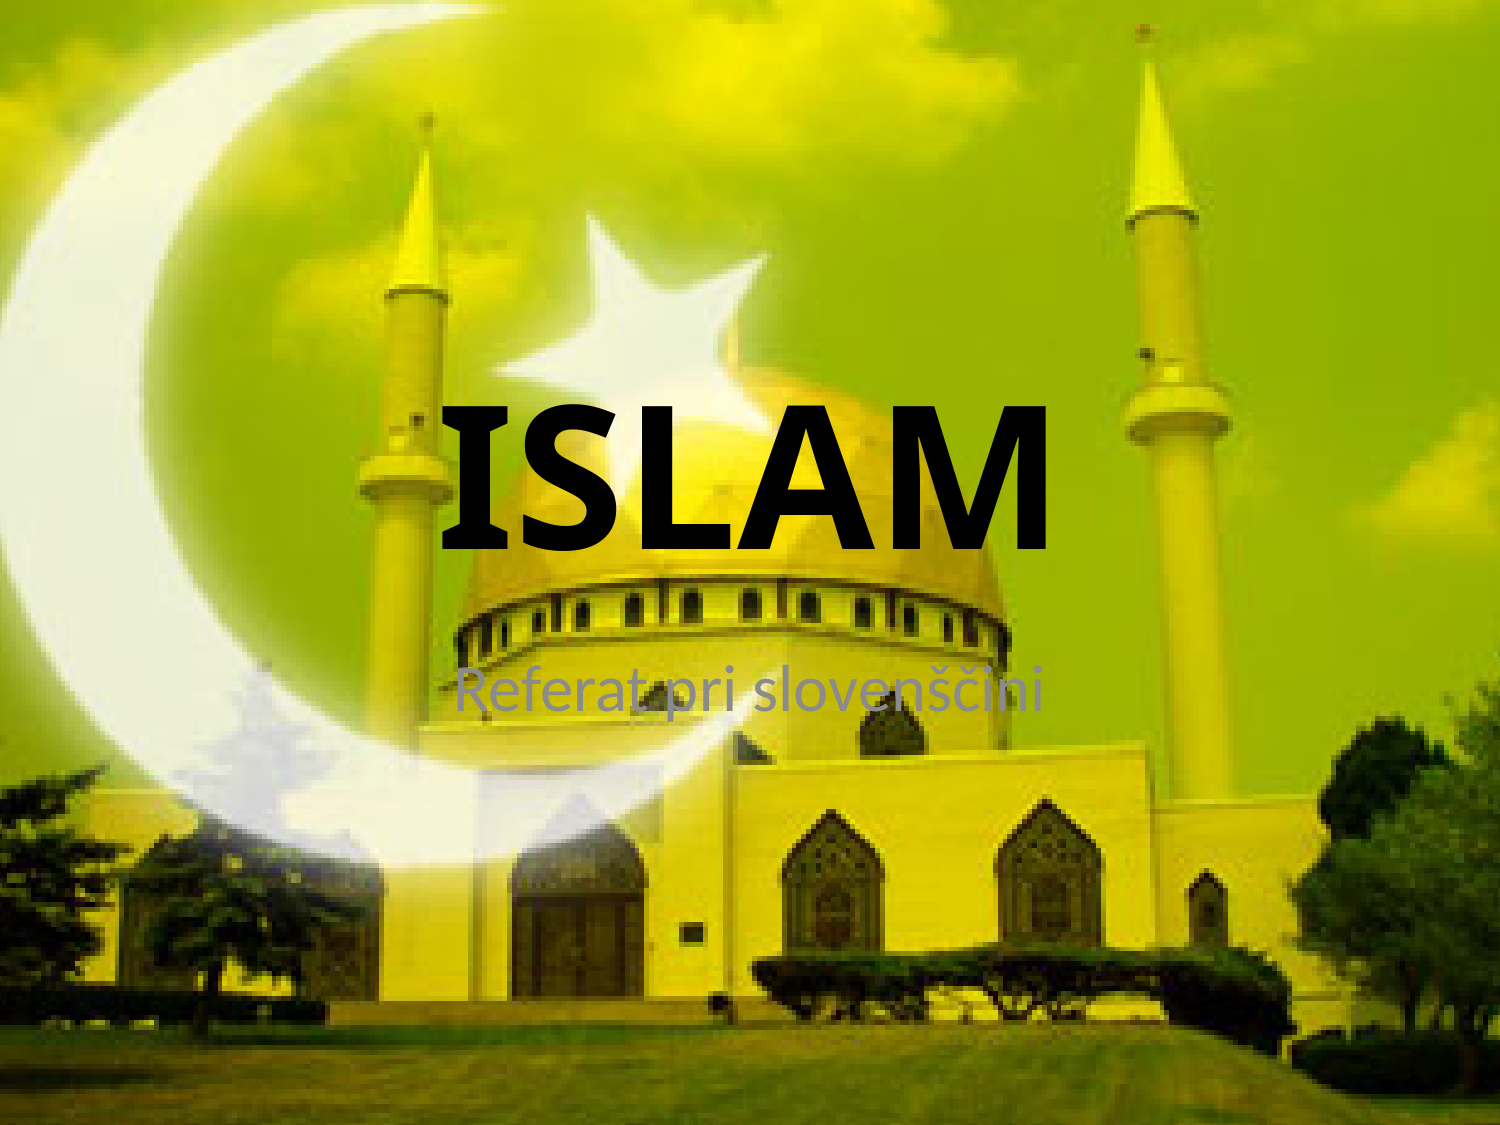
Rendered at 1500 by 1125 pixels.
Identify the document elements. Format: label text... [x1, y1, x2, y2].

picture [0, 0, 1500, 1125]
title ISLAM [112, 349, 1388, 591]
subtitle Referat pri slovenščini [225, 637, 1275, 925]
